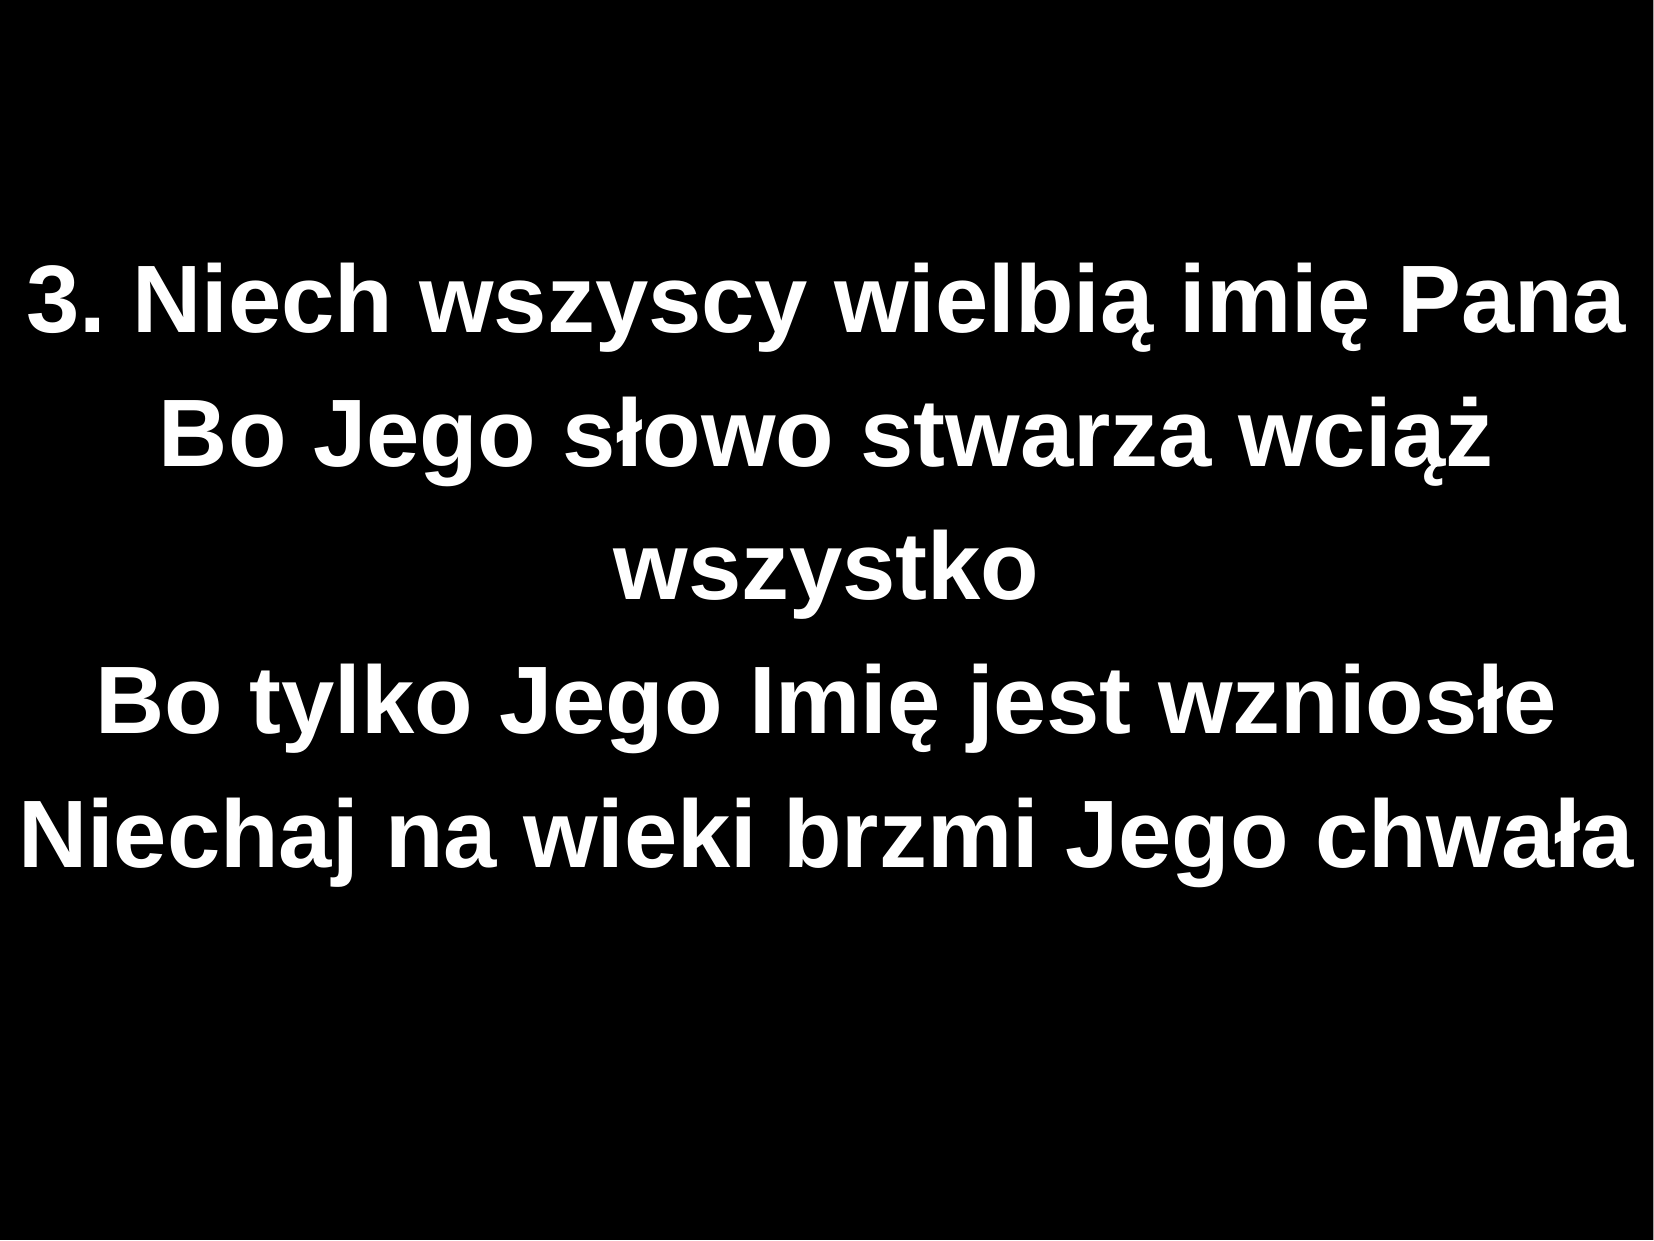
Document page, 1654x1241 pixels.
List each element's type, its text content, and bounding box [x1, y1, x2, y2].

subtitle 3. Niech wszyscy wielbią imię Pana Bo Jego słowo stwarza wciąż wszystko Bo tylko Jego Imię jest wzniosłe Niechaj na wieki brzmi Jego chwała [0, 0, 1654, 1241]
